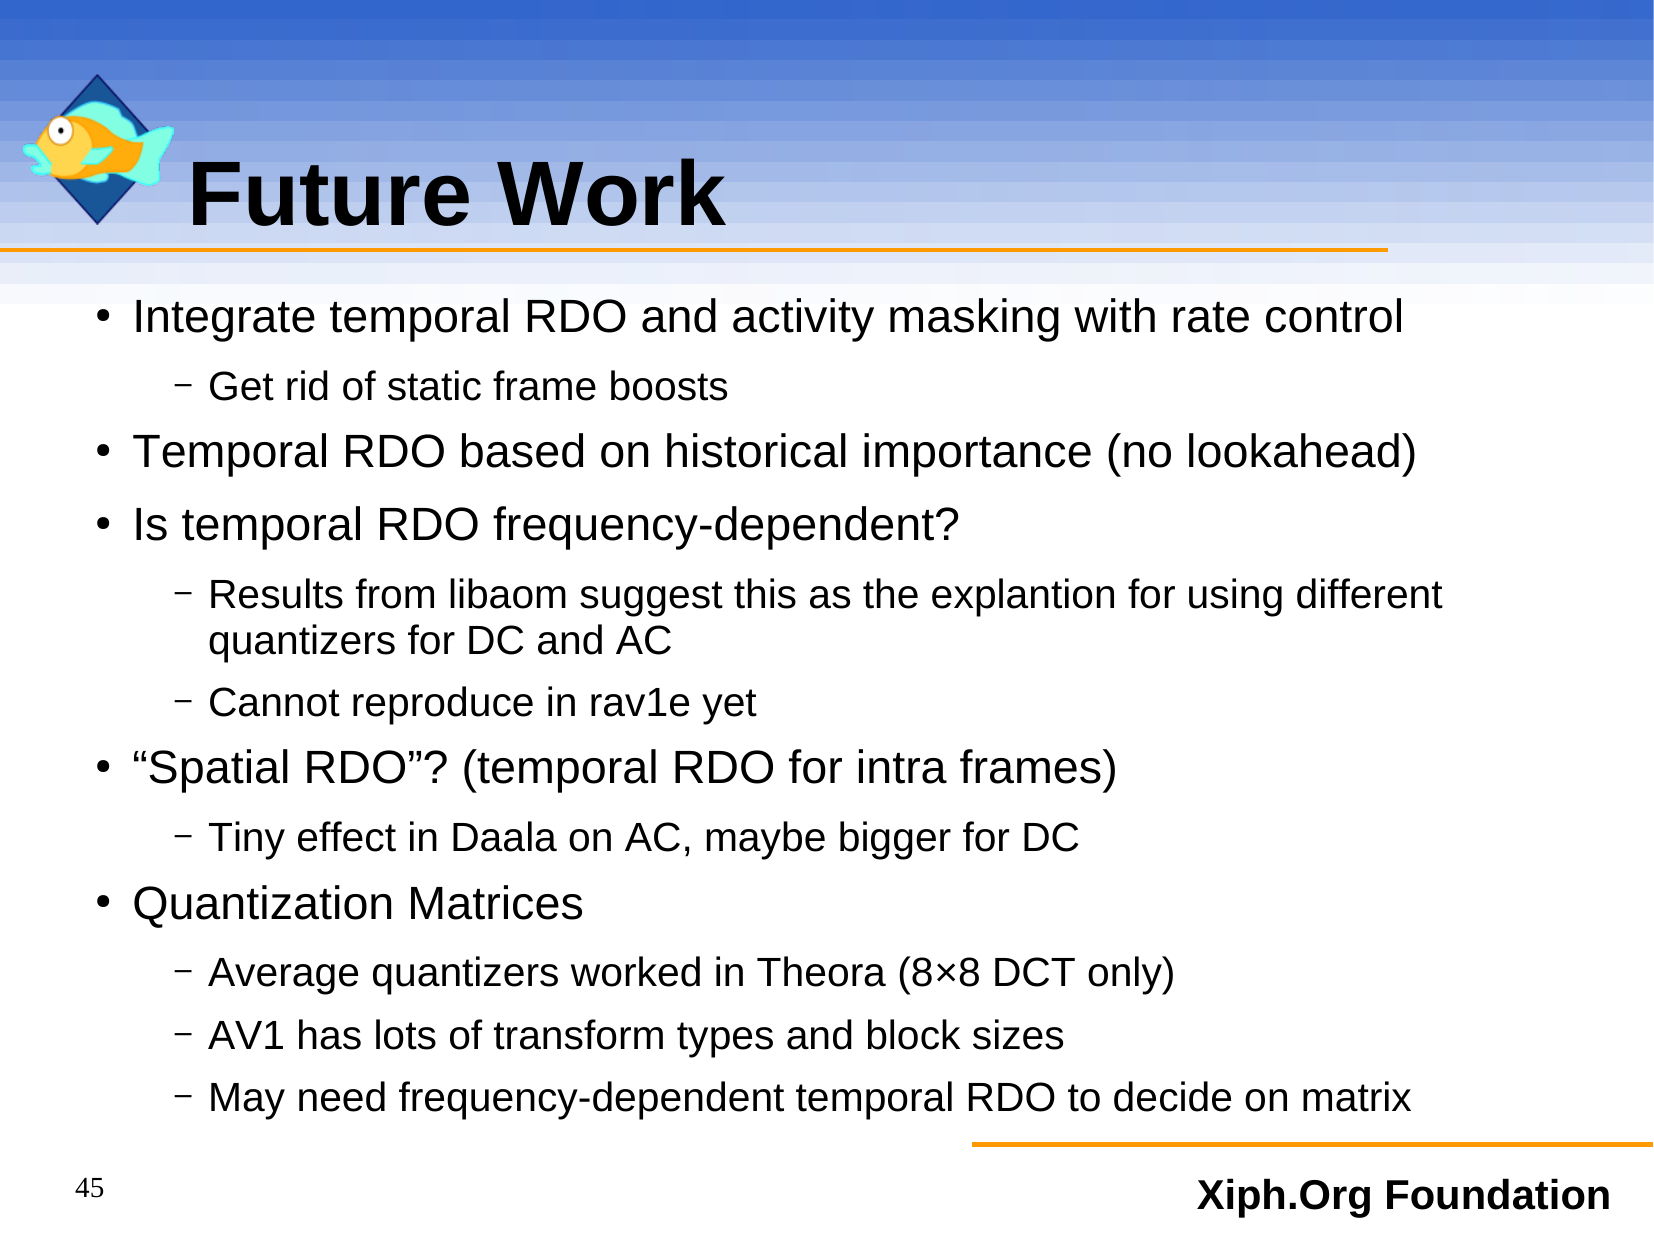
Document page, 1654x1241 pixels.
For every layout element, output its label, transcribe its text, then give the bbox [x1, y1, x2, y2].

title Future Work [187, 37, 1571, 245]
picture [0, 0, 1654, 1241]
list Integrate temporal RDO and activity masking with rate control Get rid of static frame boosts Temporal RDO based on historical importance (no lookahead) Is temporal RDO frequency-dependent? Results from libaom suggest this as the explantion for using different quantizers for DC and AC Cannot reproduce in rav1e yet “Spatial RDO”? (temporal RDO for intra frames) Tiny effect in Daala on AC, maybe bigger for DC Quantization Matrices Average quantizers worked in Theora (8×8 DCT only) AV1 has lots of transform types and block sizes May need frequency-dependent temporal RDO to decide on matrix [82, 290, 1571, 1126]
